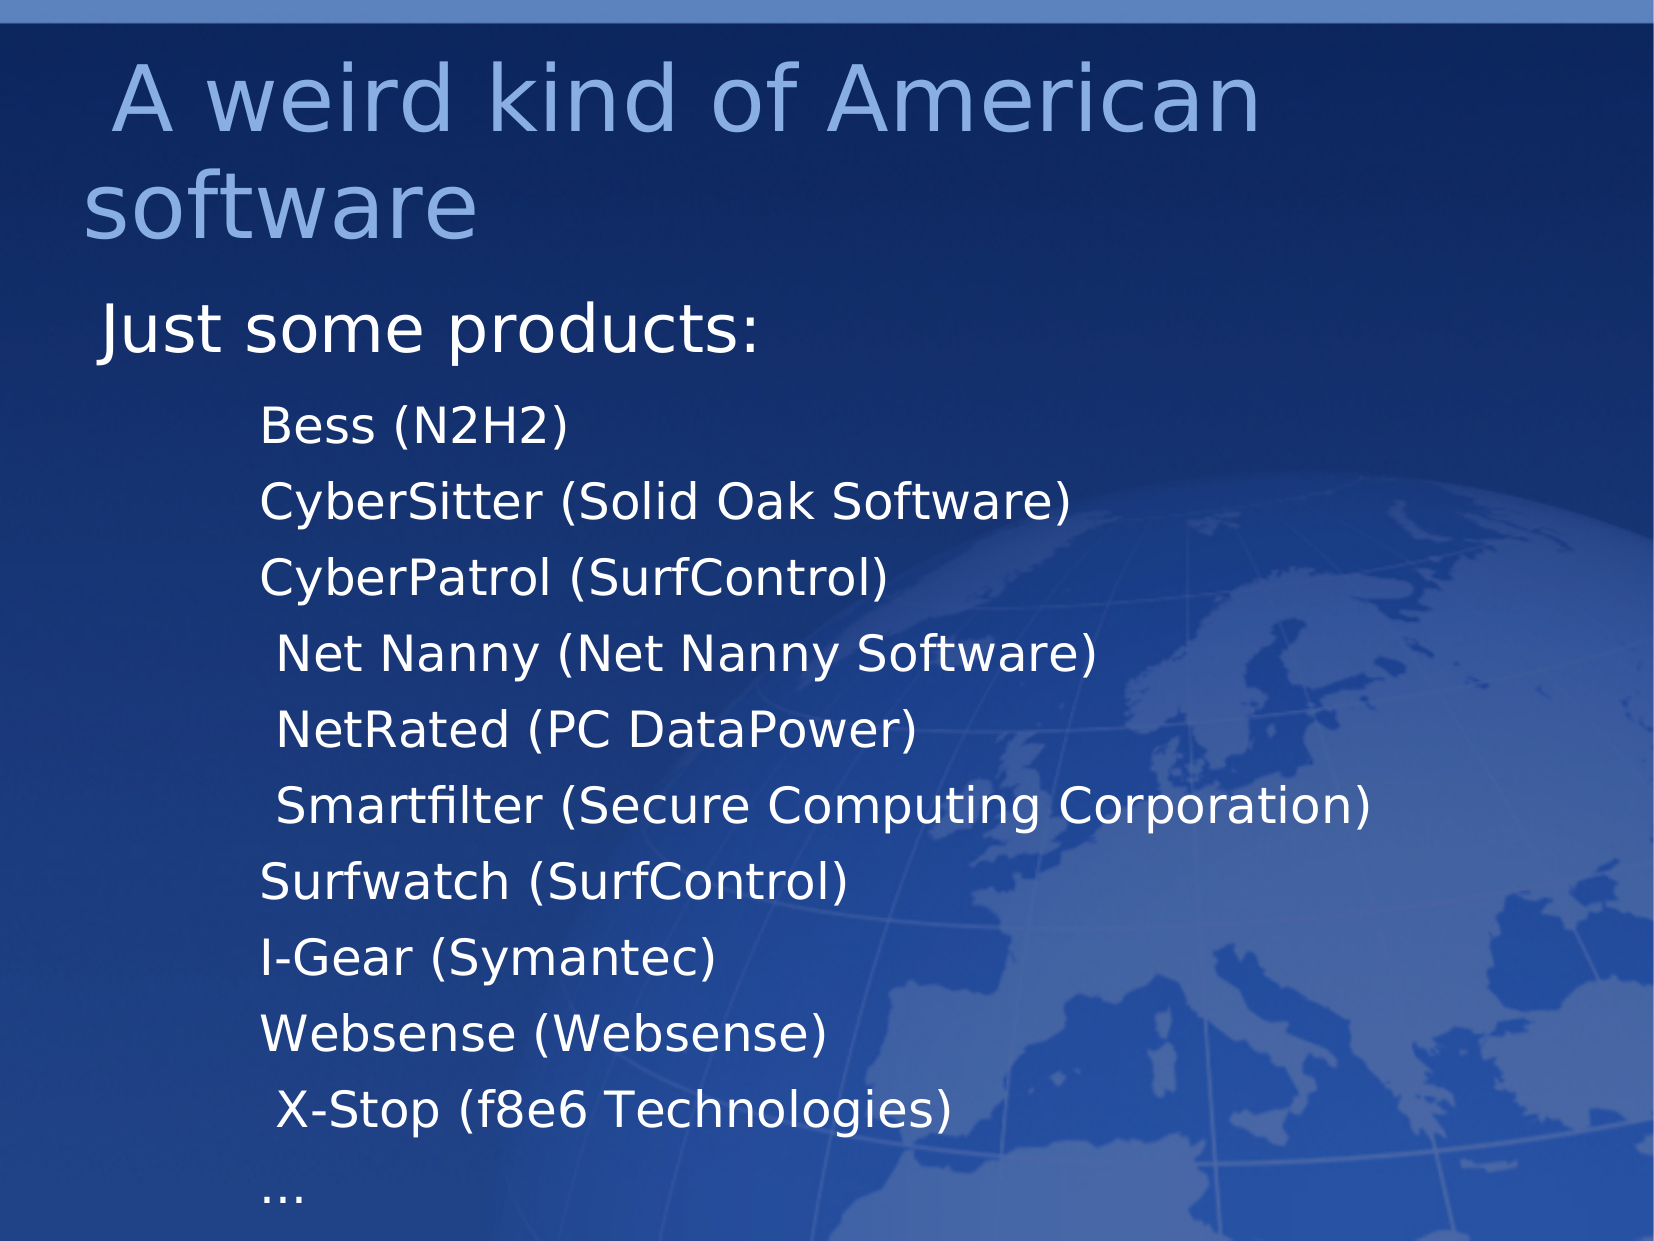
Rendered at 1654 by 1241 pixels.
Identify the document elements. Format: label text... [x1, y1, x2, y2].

title A weird kind of American software [82, 45, 1571, 261]
list Just some products: Bess (N2H2) CyberSitter (Solid Oak Software) CyberPatrol (SurfControl) Net Nanny (Net Nanny Software) NetRated (PC DataPower) Smartfilter (Secure Computing Corporation) Surfwatch (SurfControl) I-Gear (Symantec) Websense (Websense) X-Stop (f8e6 Technologies) ... [82, 290, 1571, 1216]
picture [0, 0, 1654, 1241]
